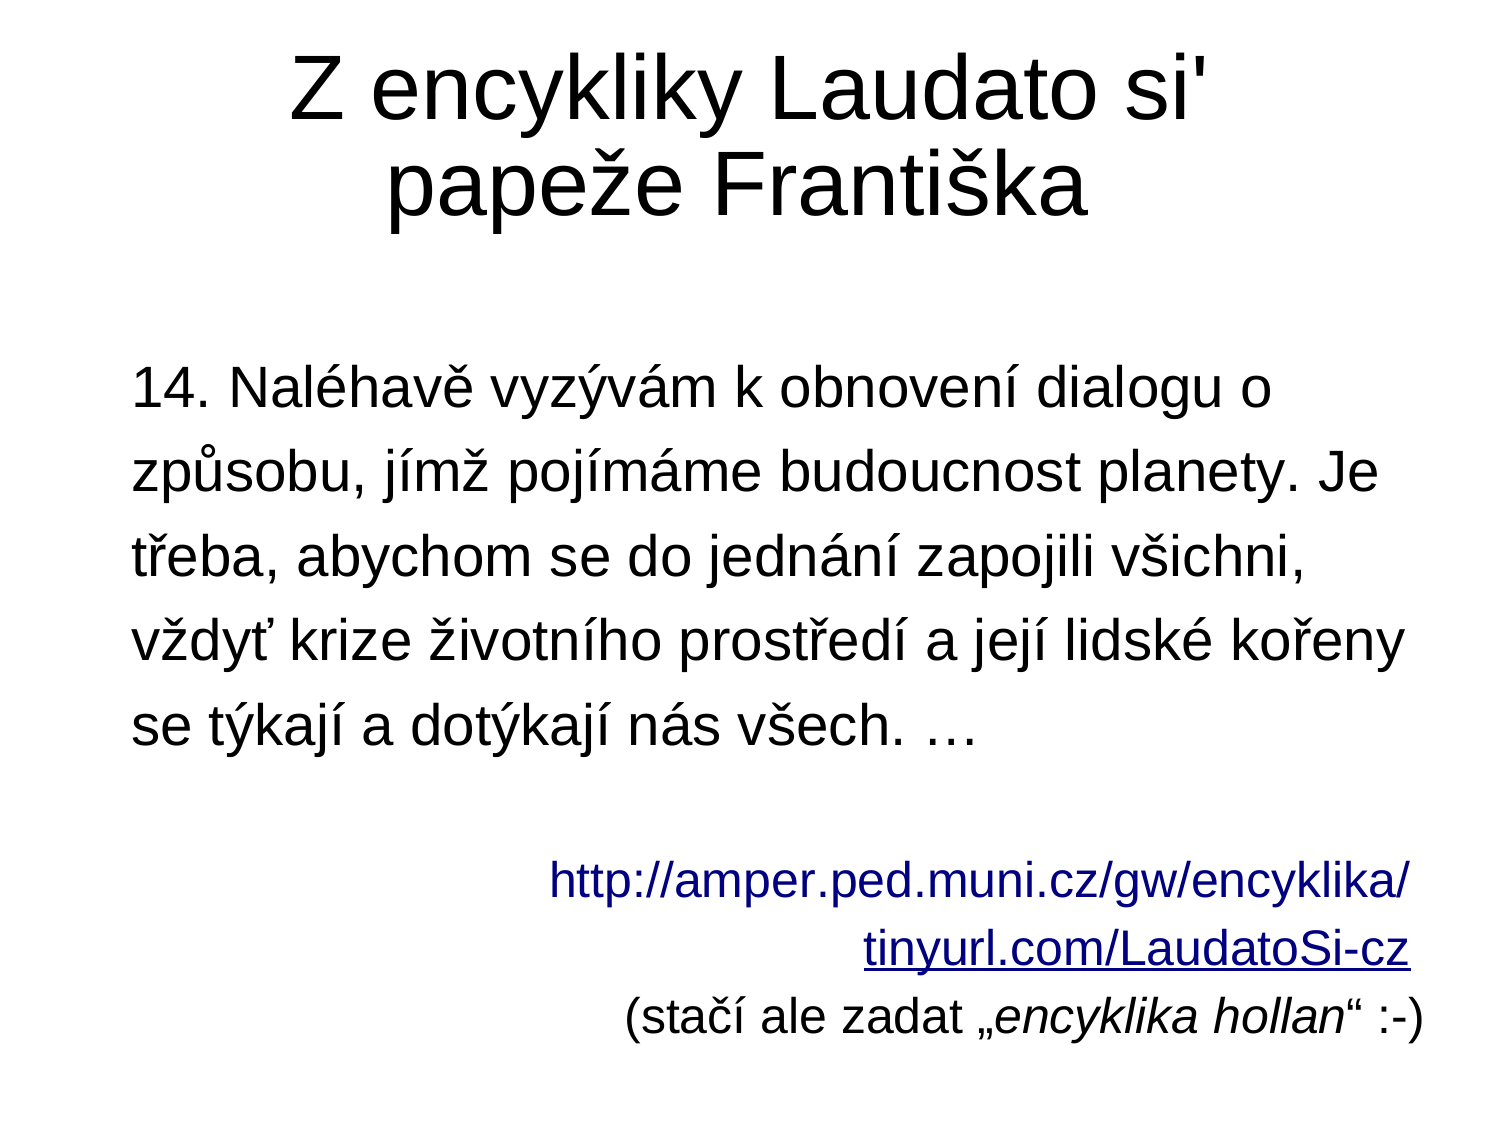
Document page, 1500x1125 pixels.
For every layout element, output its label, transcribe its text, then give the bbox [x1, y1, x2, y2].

title Z encykliky Laudato si' papeže Františka [75, 21, 1425, 257]
list 14. Naléhavě vyzývám k obnovení dialogu o způsobu, jímž pojímáme budoucnost planety. Je třeba, abychom se do jednání zapojili všichni, vždyť krize životního prostředí a její lidské kořeny se týkají a dotýkají nás všech. … http://amper.ped.muni.cz/gw/encyklika/ tinyurl.com/LaudatoSi-cz (stačí ale zadat „encyklika hollan“ :-) [75, 262, 1425, 1045]
